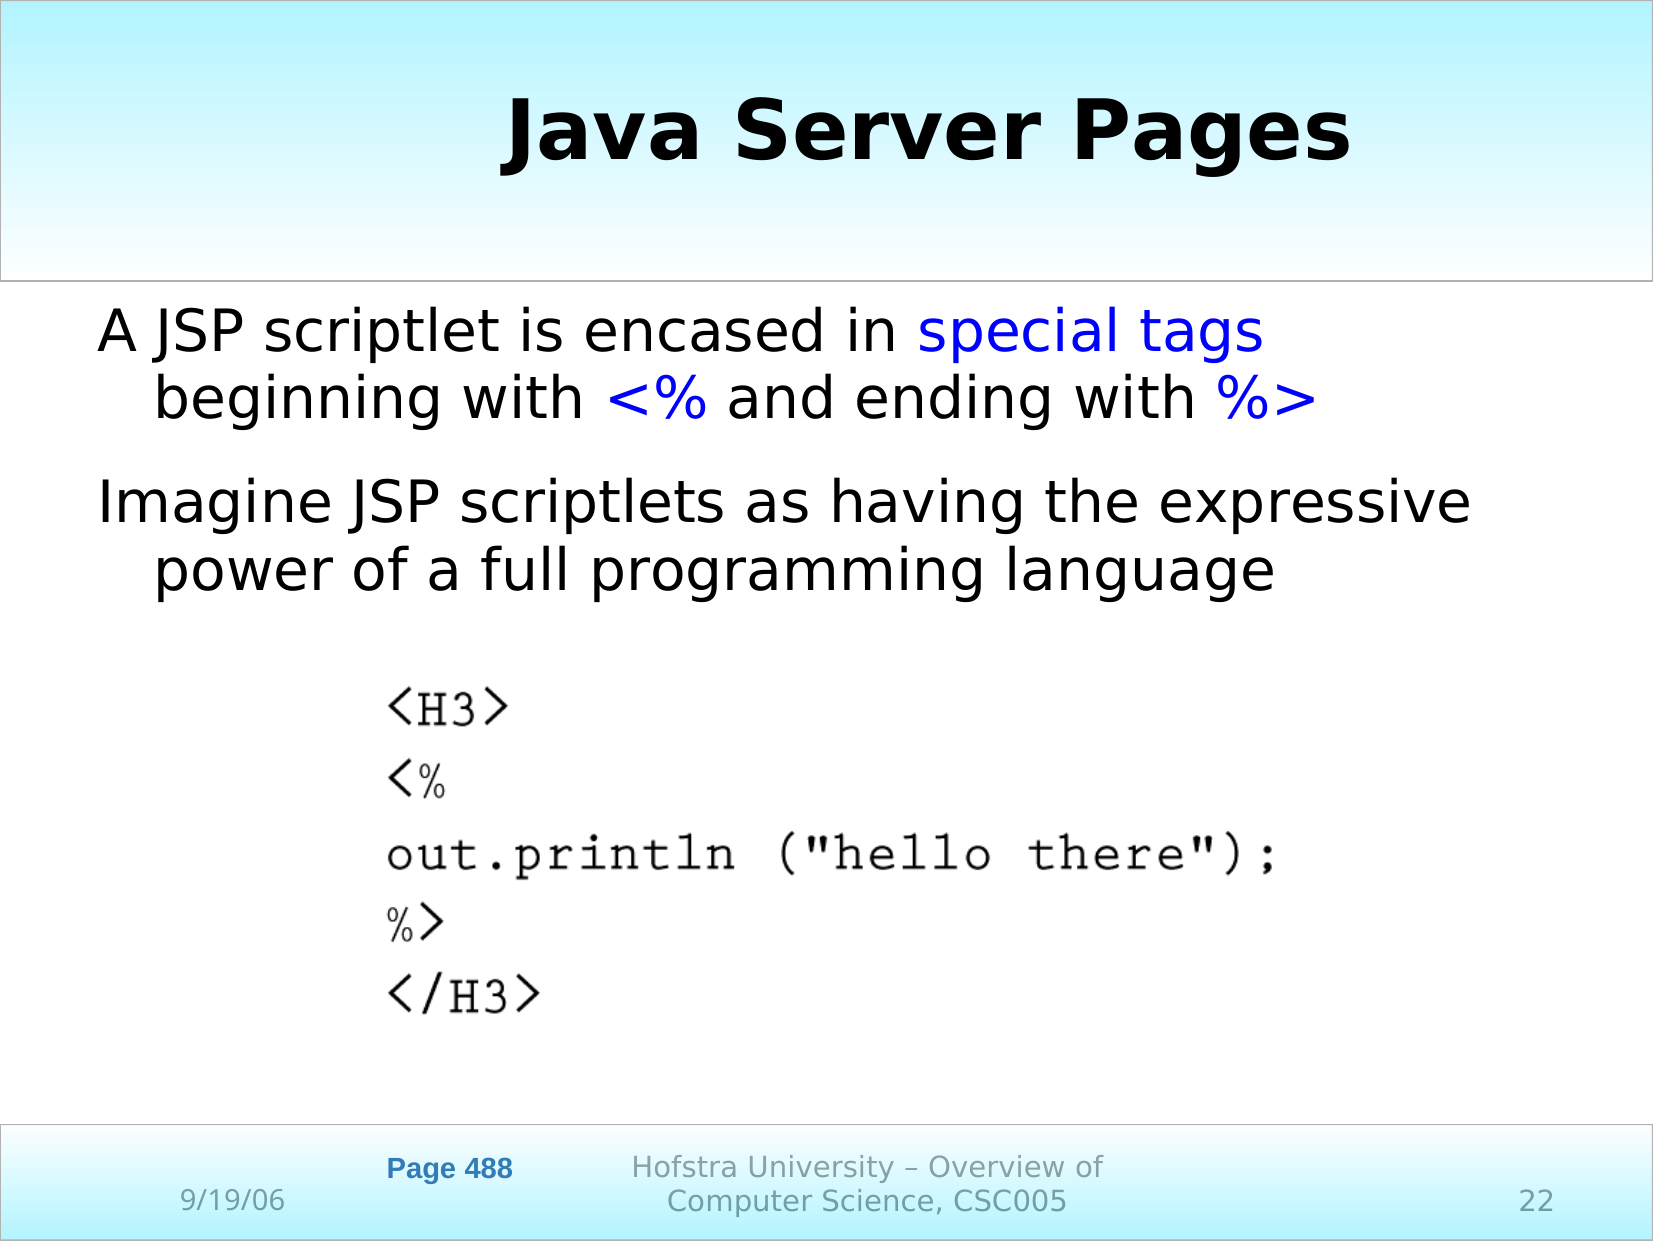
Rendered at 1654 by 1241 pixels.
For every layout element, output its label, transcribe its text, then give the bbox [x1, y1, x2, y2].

list A JSP scriptlet is encased in special tags beginning with <% and ending with %> Imagine JSP scriptlets as having the expressive power of a full programming language [82, 289, 1571, 733]
title Java Server Pages [247, 27, 1612, 235]
picture [344, 649, 1309, 1051]
text_box Page 488 [371, 1143, 529, 1193]
